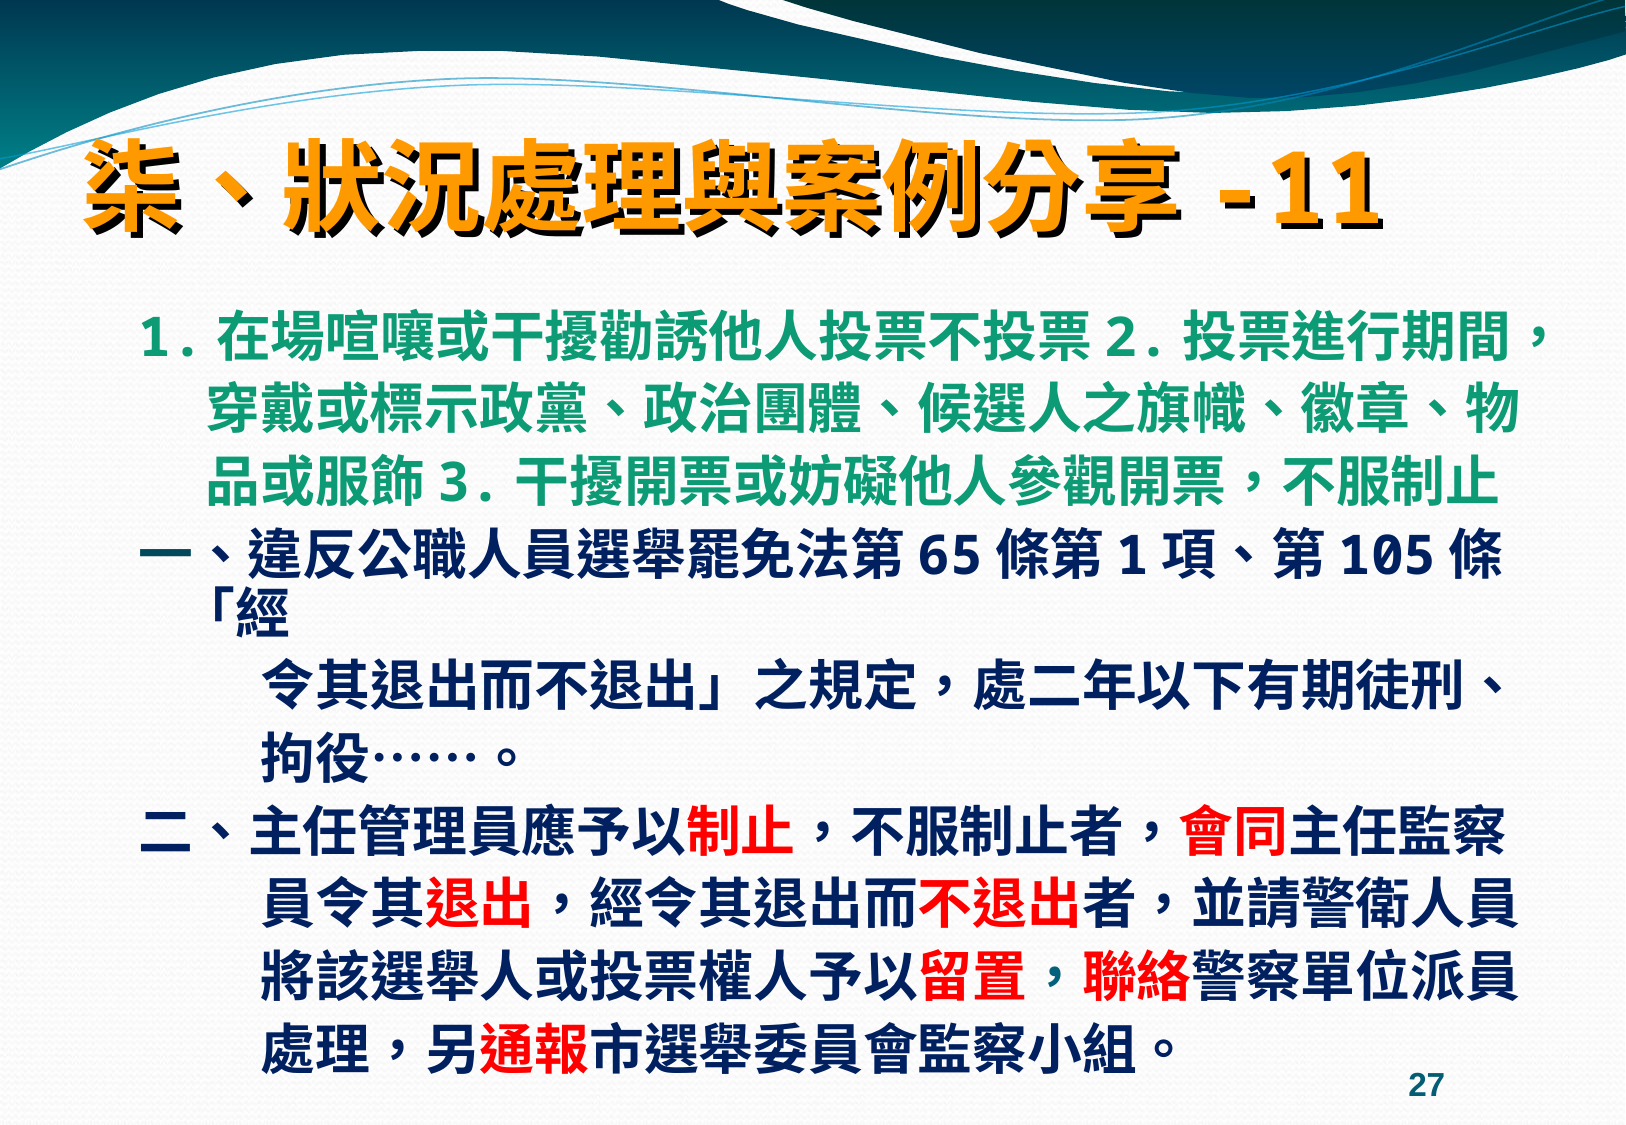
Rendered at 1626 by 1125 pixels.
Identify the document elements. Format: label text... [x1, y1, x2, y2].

text_box [1408, 1042, 1544, 1103]
list 1.在場喧嚷或干擾勸誘他人投票不投票2.投票進行期間， 穿戴或標示政黨、政治團體、候選人之旗幟、徽章、物 品或服飾3.干擾開票或妨礙他人參觀開票，不服制止 一、違反公職人員選舉罷免法第65條第1項、第105條「經 令其退出而不退出」之規定，處二年以下有期徒刑、 拘役……。 二、主任管理員應予以制止，不服制止者，會同主任監察 員令其退出，經令其退出而不退出者，並請警衛人員 將該選舉人或投票權人予以留置，聯絡警察單位派員 處理，另通報市選舉委員會監察小組。 [81, 301, 1572, 1103]
title 柒、狀況處理與案例分享-11 [81, 99, 1544, 244]
